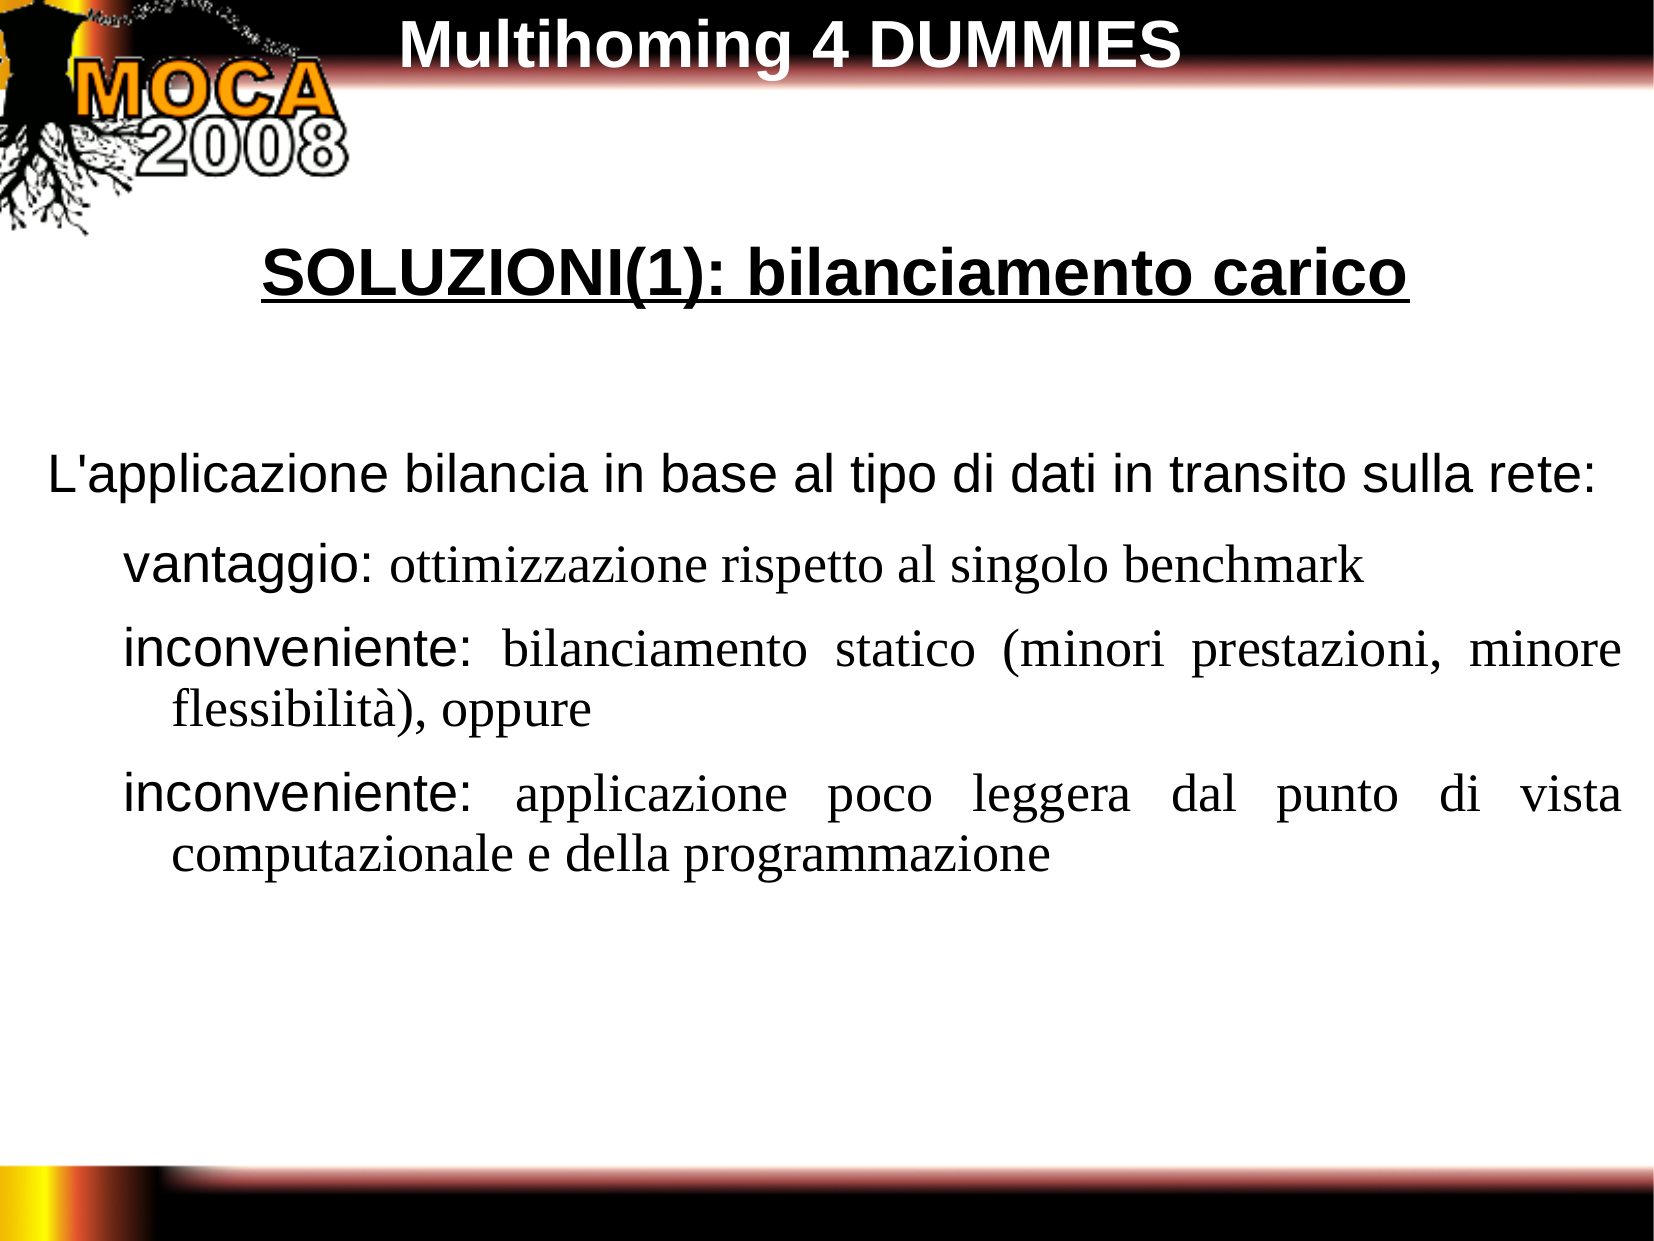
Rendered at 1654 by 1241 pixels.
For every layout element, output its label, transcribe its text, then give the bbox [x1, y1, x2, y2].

picture [0, 0, 1654, 1241]
list SOLUZIONI(1): bilanciamento carico L'applicazione bilancia in base al tipo di dati in transito sulla rete: vantaggio: ottimizzazione rispetto al singolo benchmark inconveniente: bilanciamento statico (minori prestazioni, minore flessibilità), oppure inconveniente: applicazione poco leggera dal punto di vista computazionale e della programmazione [29, 147, 1625, 1093]
title Multihoming 4 DUMMIES [324, 0, 1654, 89]
